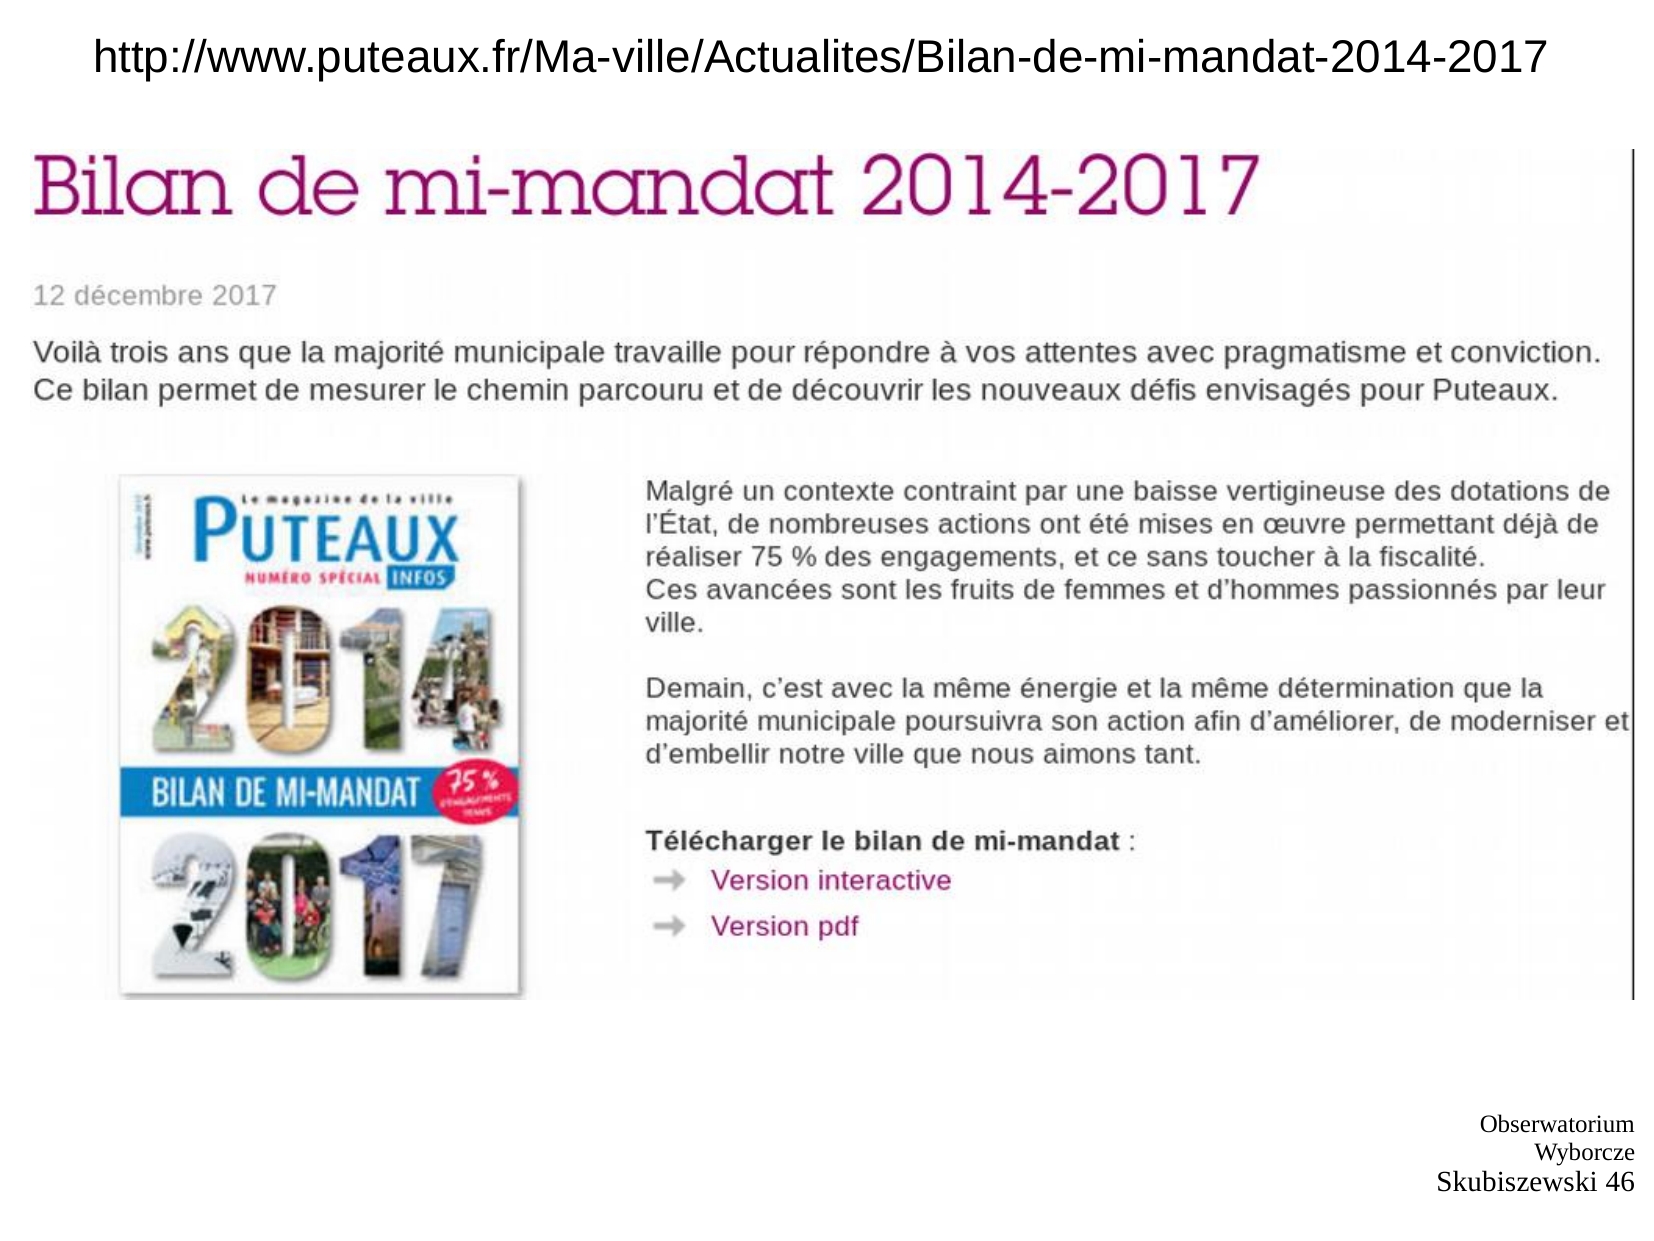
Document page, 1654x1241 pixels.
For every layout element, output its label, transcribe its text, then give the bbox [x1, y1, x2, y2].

title http://www.puteaux.fr/Ma-ville/Actualites/Bilan-de-mi-mandat-2014-2017 [77, 28, 1566, 86]
picture [30, 149, 1636, 1000]
